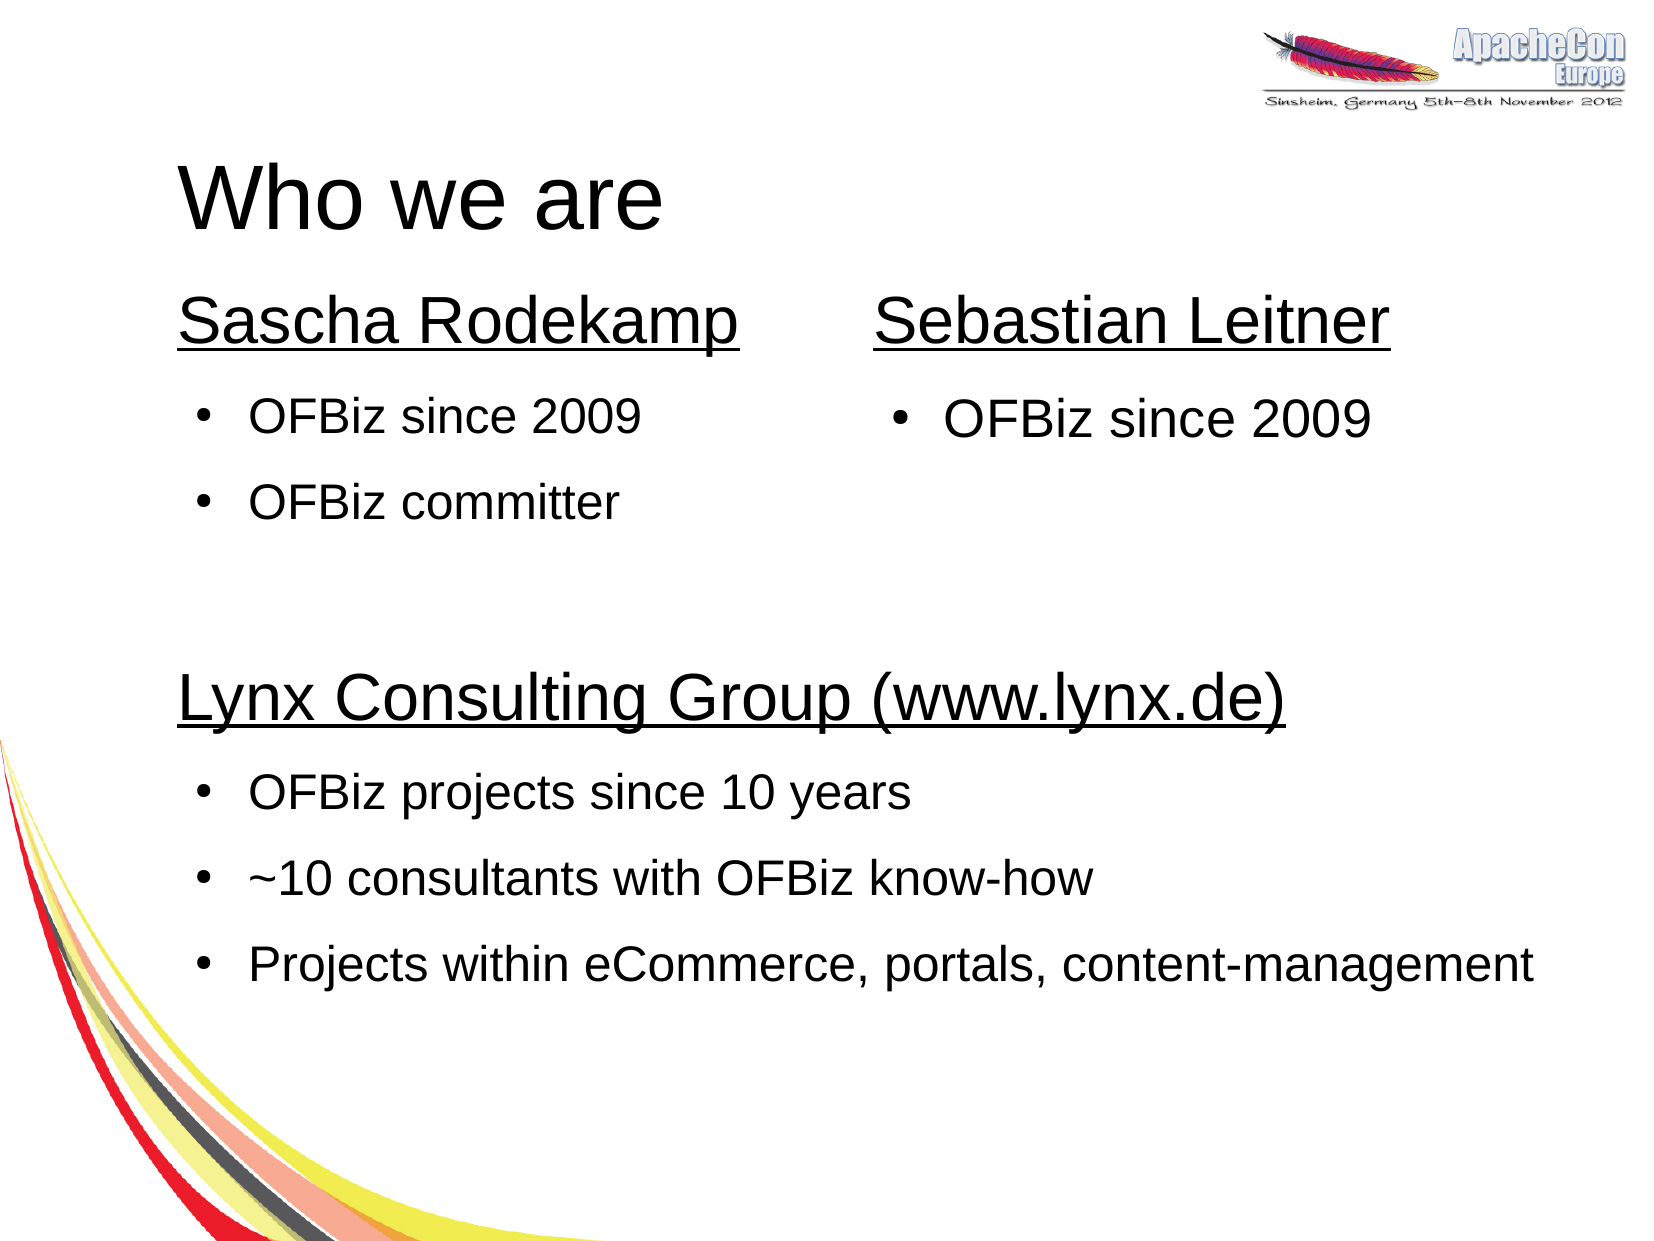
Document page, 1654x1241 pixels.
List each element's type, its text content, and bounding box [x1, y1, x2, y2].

list Sascha Rodekamp OFBiz since 2009 OFBiz committer [177, 283, 840, 635]
list Lynx Consulting Group (www.lynx.de) OFBiz projects since 10 years ~10 consultants with OFBiz know-how Projects within eCommerce, portals, content-management [177, 659, 1536, 1004]
picture [0, 0, 1654, 1241]
title Who we are [177, 141, 1536, 254]
list Sebastian Leitner OFBiz since 2009 [873, 283, 1536, 628]
